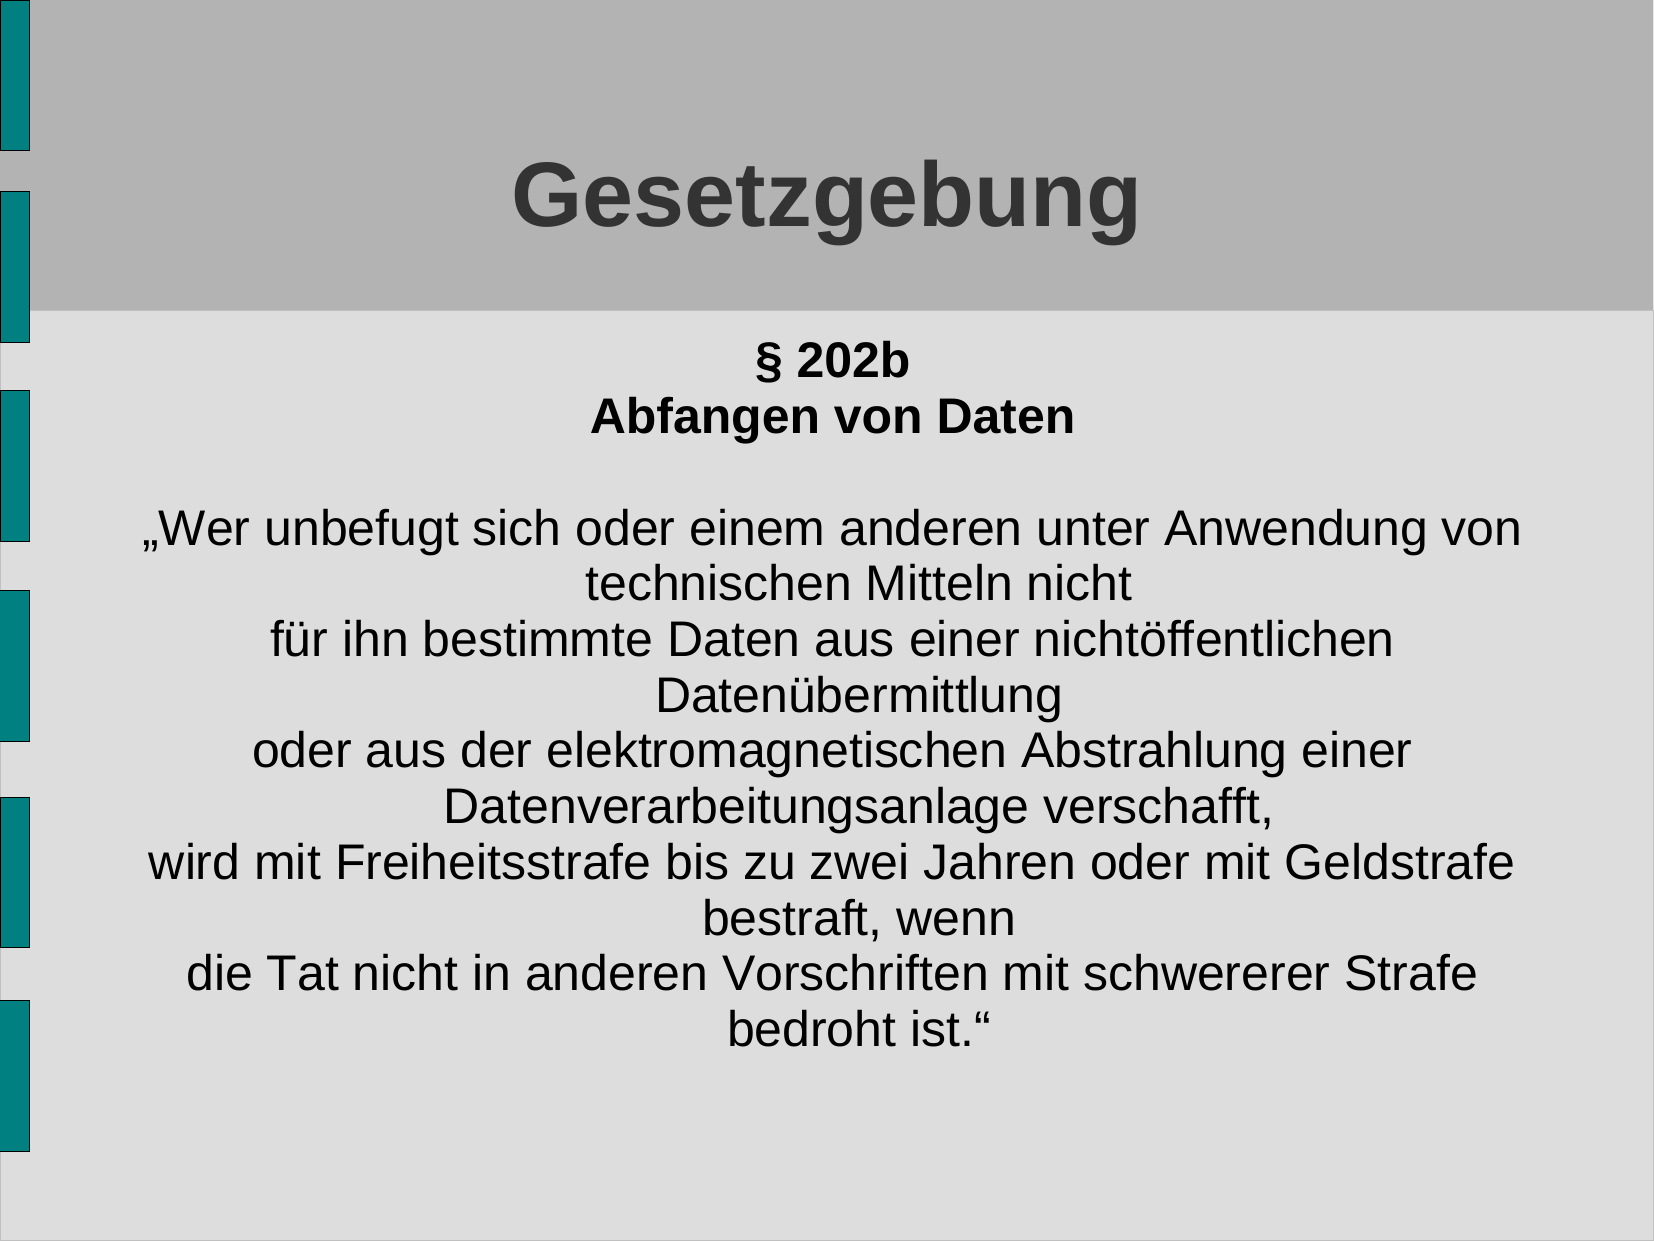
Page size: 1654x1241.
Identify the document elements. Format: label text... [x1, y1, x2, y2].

list § 202b Abfangen von Daten „Wer unbefugt sich oder einem anderen unter Anwendung von technischen Mitteln nicht für ihn bestimmte Daten aus einer nichtöffentlichen Datenübermittlung oder aus der elektromagnetischen Abstrahlung einer Datenverarbeitungsanlage verschafft, wird mit Freiheitsstrafe bis zu zwei Jahren oder mit Geldstrafe bestraft, wenn die Tat nicht in anderen Vorschriften mit schwererer Strafe bedroht ist.“ [82, 332, 1565, 1137]
title Gesetzgebung [121, 91, 1534, 299]
